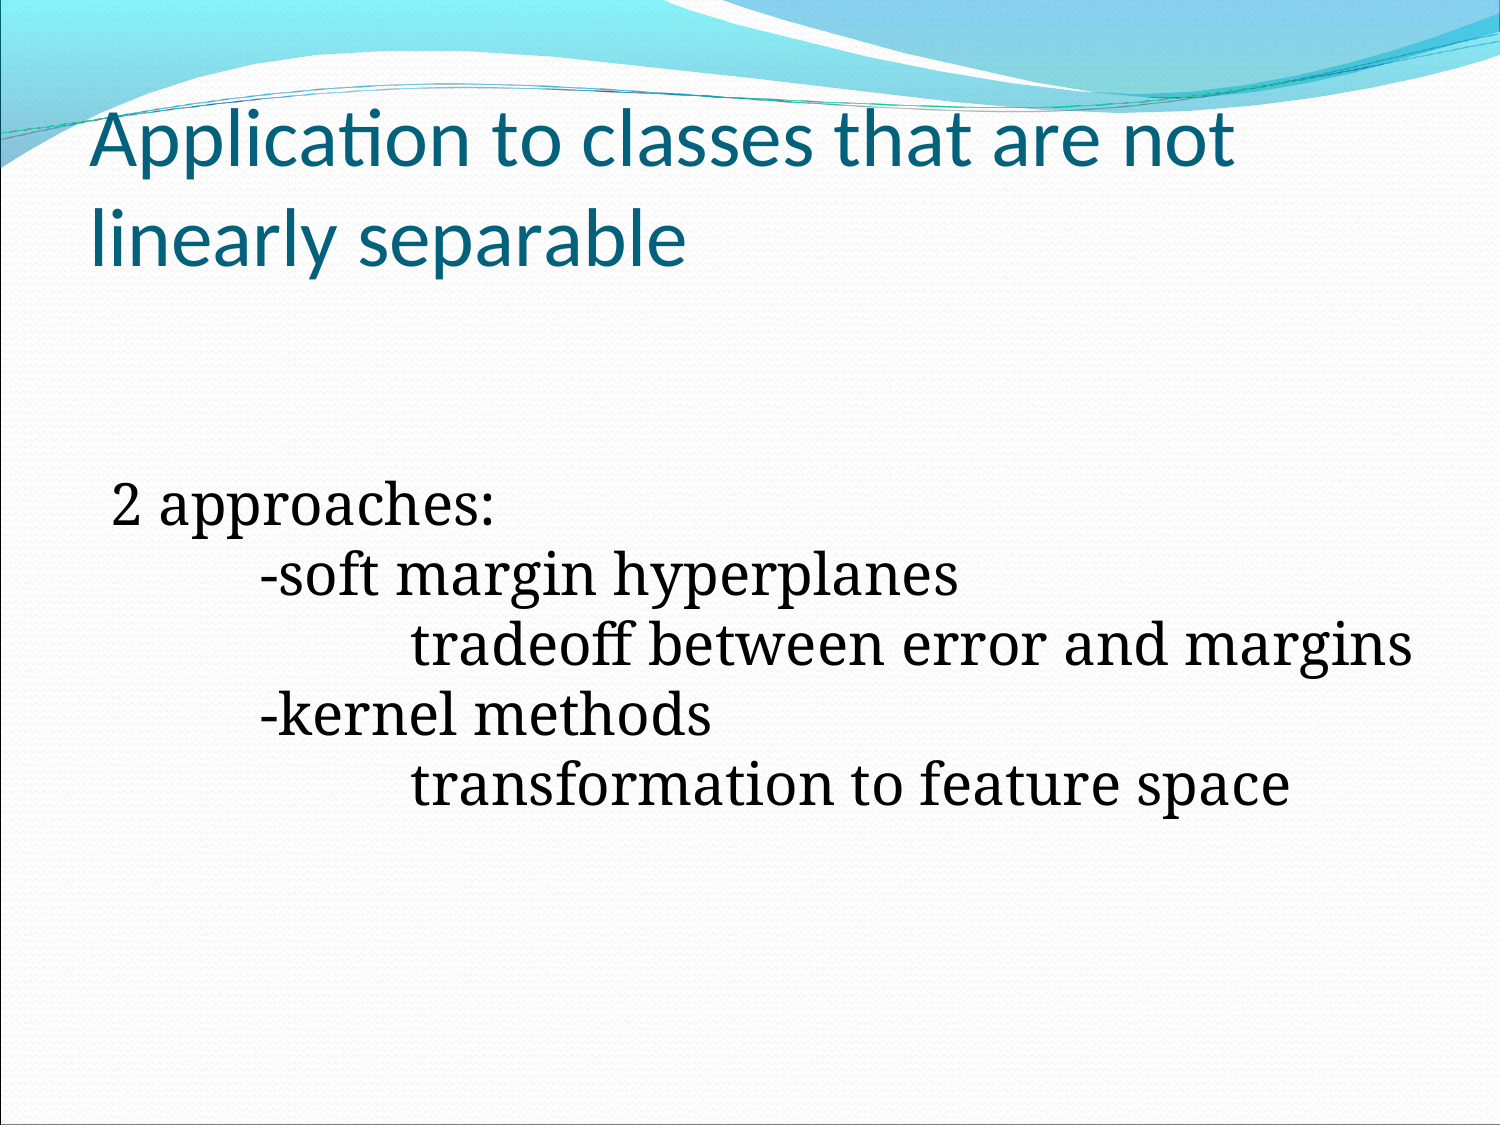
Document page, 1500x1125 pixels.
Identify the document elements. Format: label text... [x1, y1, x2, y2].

text_box Application to classes that are not linearly separable [75, 75, 1426, 223]
text_box 2 approaches: -soft margin hyperplanes tradeoff between error and margins -kernel methods transformation to feature space [95, 389, 1430, 826]
picture [0, 0, 1500, 1125]
